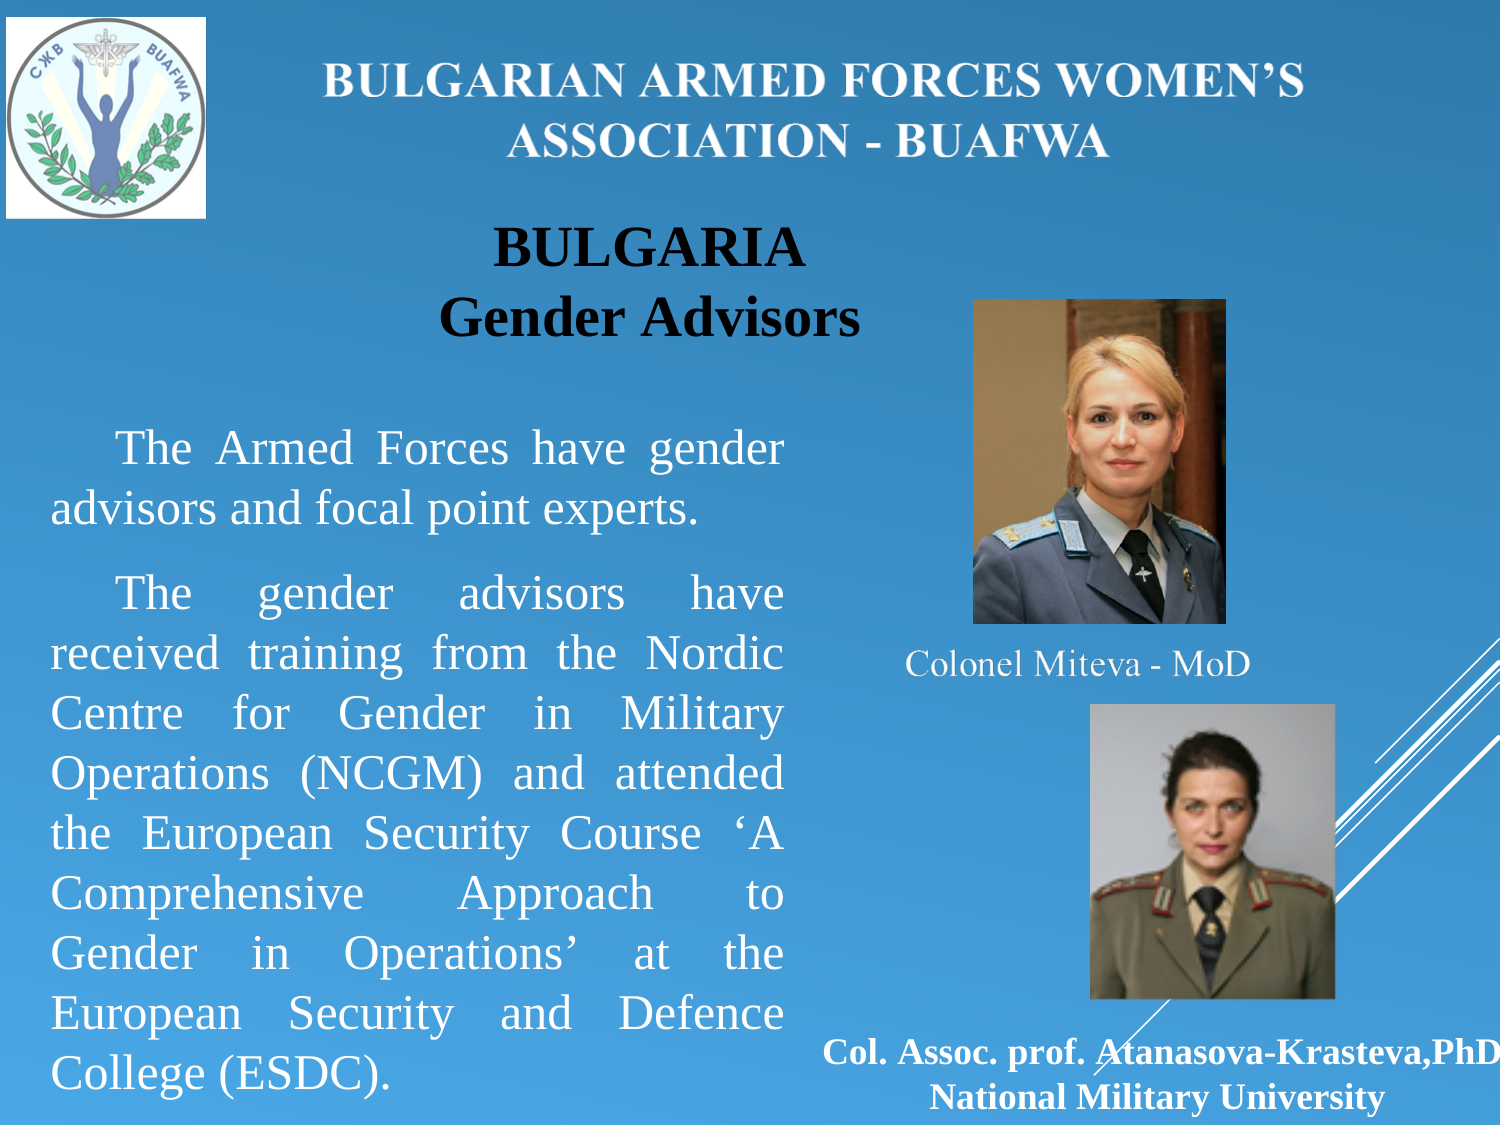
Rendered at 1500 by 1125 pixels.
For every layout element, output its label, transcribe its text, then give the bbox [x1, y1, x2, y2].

picture [881, 627, 1339, 1003]
text_box Col. Assoc. prof. Atanasova-Krasteva,PhD National Military University [800, 1019, 1500, 1125]
picture [973, 299, 1226, 624]
picture [6, 17, 1360, 239]
text_box BULGARIA Gender Advisors [275, 239, 1026, 356]
list The Armed Forces have gender advisors and focal point experts. The gender advisors have received training from the Nordic Centre for Gender in Military Operations (NCGM) and attended the European Security Course ‘A Comprehensive Approach to Gender in Operations’ at the European Security and Defence College (ESDC). [24, 312, 801, 1125]
